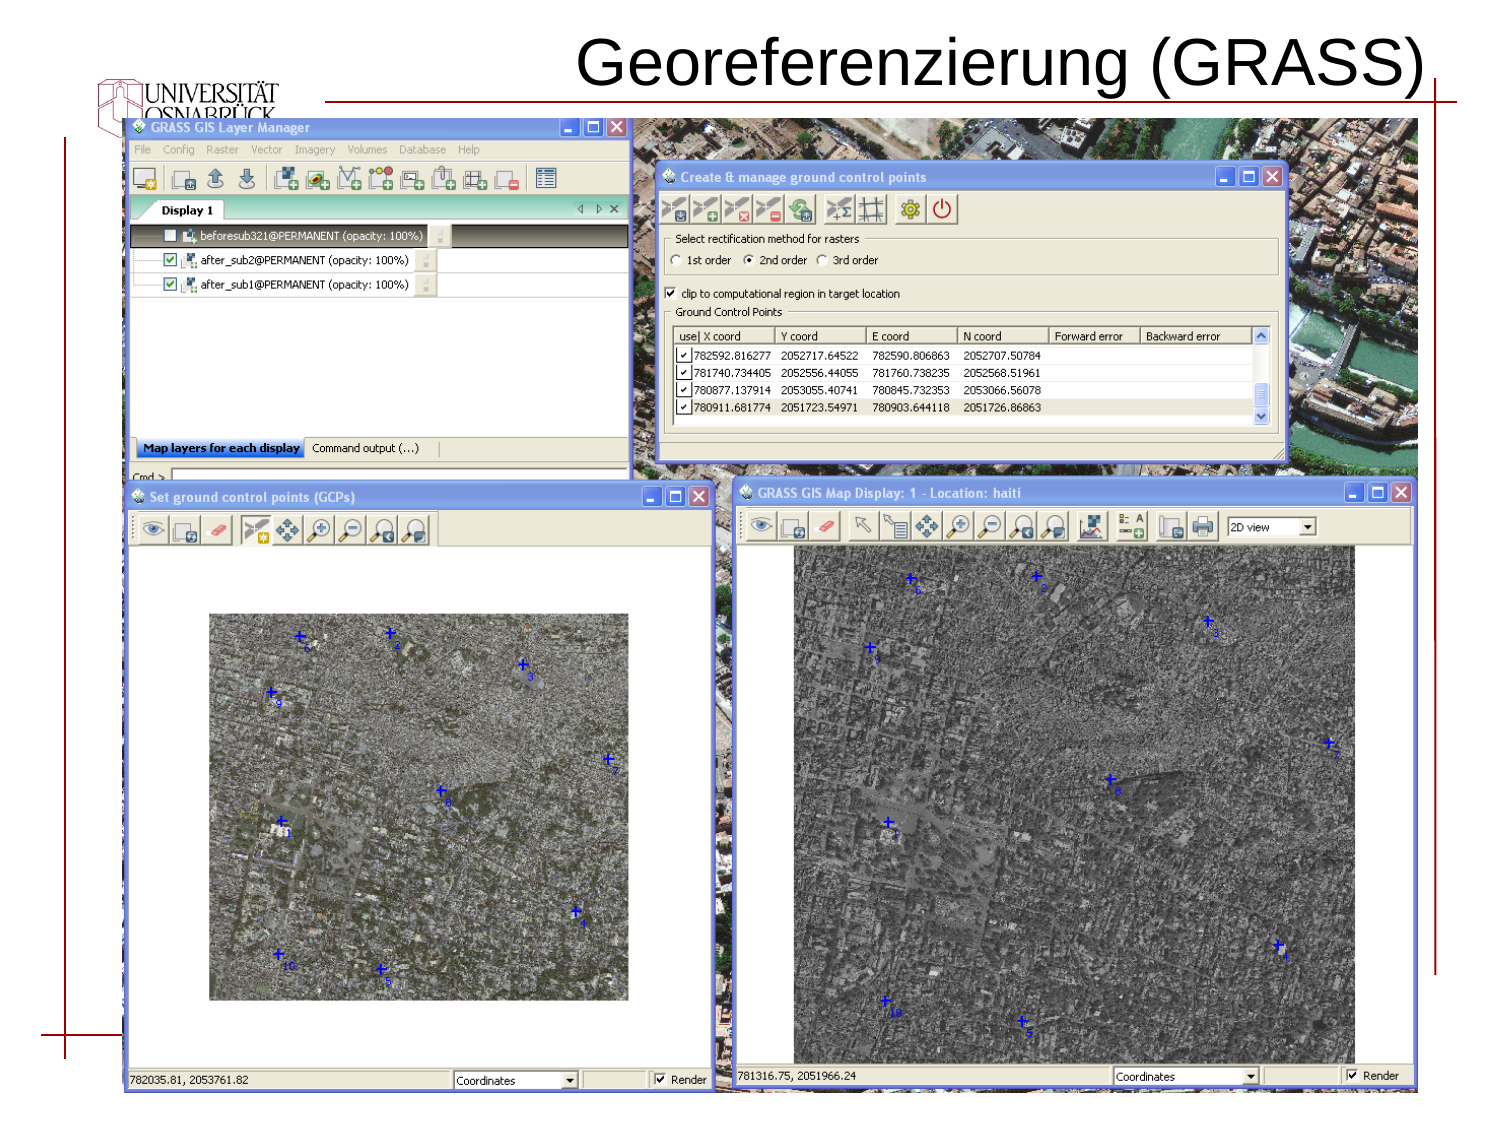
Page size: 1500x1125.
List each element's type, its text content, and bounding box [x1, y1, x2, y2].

title Georeferenzierung (GRASS) [561, 0, 1461, 126]
picture [97, 79, 1418, 1093]
